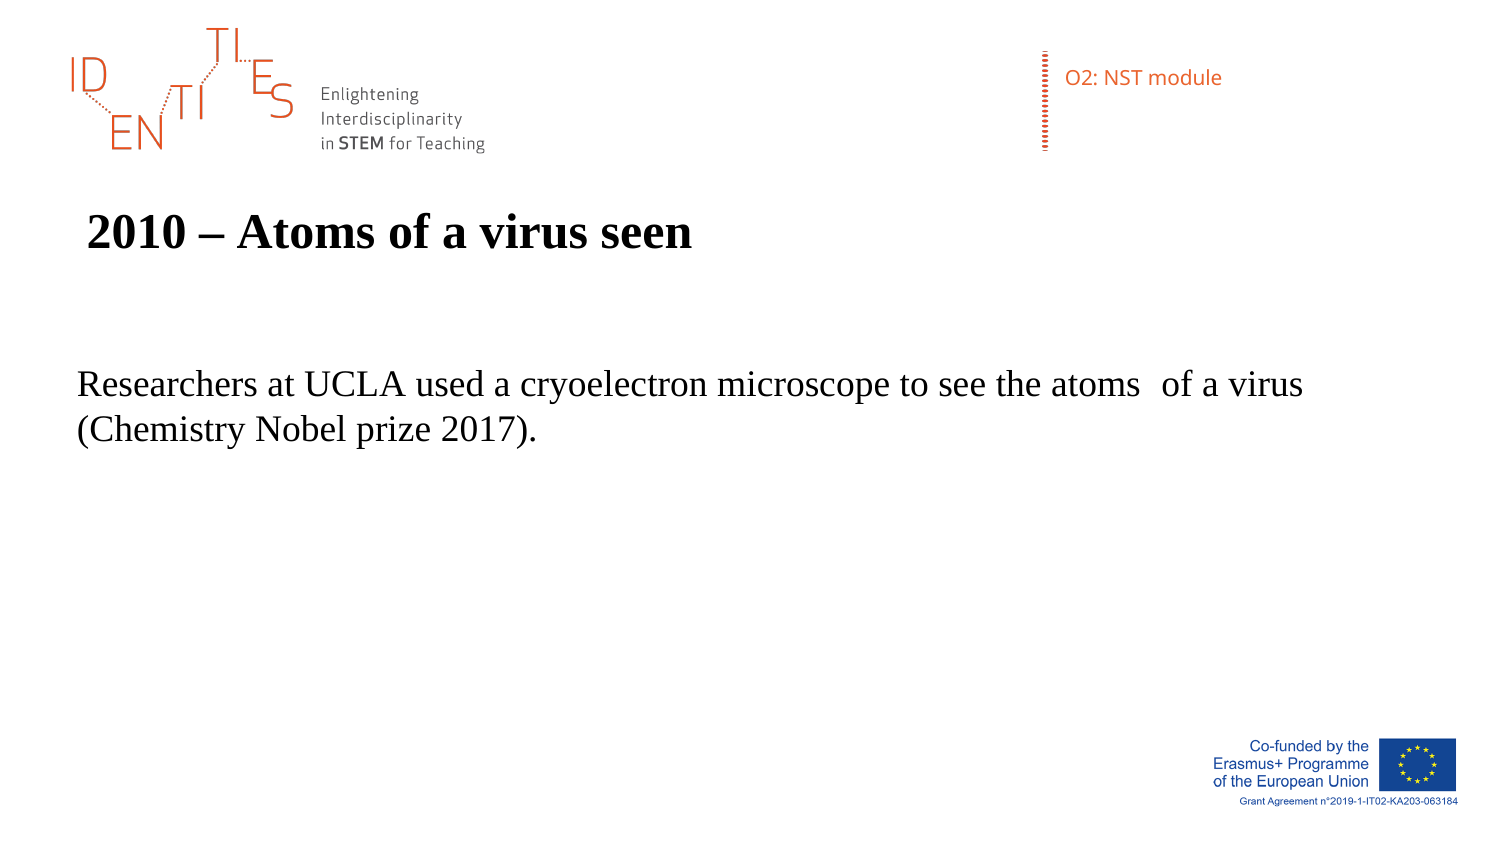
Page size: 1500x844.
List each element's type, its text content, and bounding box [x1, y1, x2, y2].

picture [1042, 51, 1051, 151]
text_box O2: NST module [1051, 57, 1472, 139]
picture [1208, 735, 1459, 810]
text_box Researchers at UCLA used a cryoelectron microscope to see the atoms of a virus (Chemistry Nobel prize 2017). [61, 351, 1439, 493]
text_box 2010 – Atoms of a virus seen [71, 174, 714, 312]
picture [71, 24, 485, 157]
